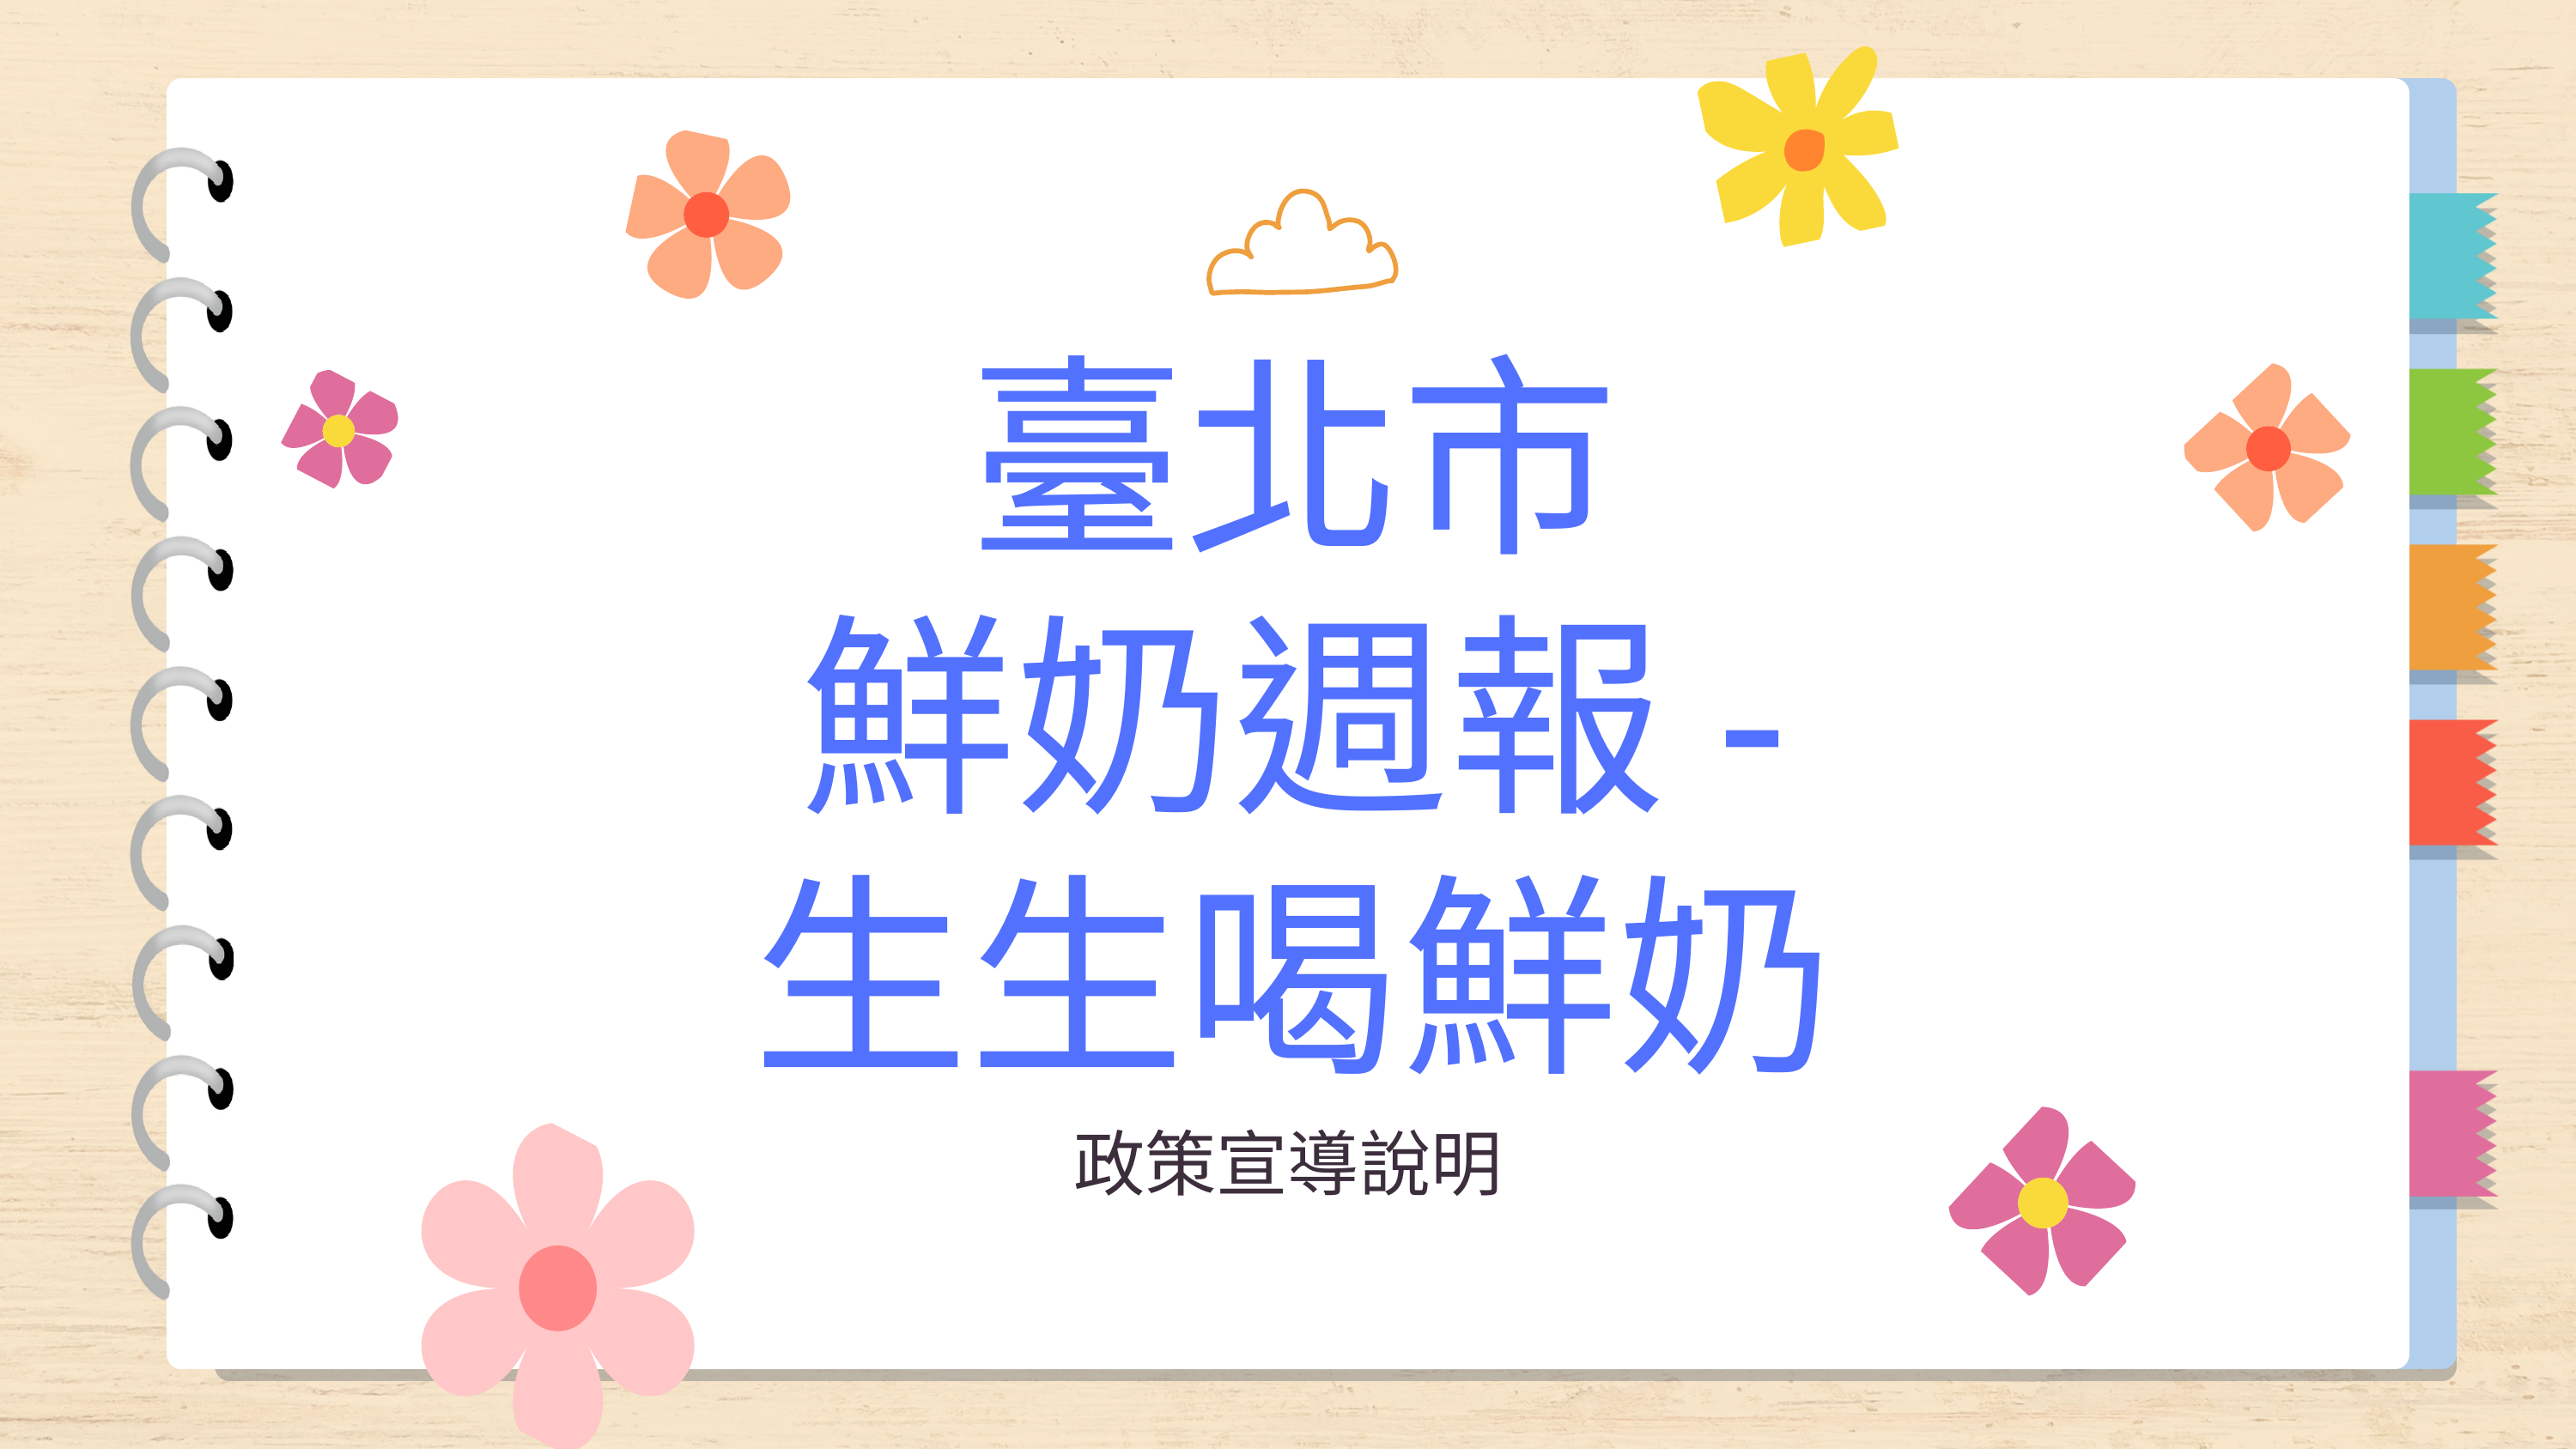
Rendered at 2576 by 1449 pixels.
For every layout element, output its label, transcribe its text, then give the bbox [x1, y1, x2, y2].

text_box [805, 858, 1838, 952]
text_box [1693, 38, 1915, 258]
text_box [1205, 185, 1400, 297]
text_box [2178, 357, 2374, 553]
text_box [130, 148, 234, 1301]
text_box [343, 1083, 771, 1449]
text_box 臺北市 鮮奶週報- 生生喝鮮奶 [676, 321, 1911, 1108]
text_box 政策宣導說明 [771, 1104, 1805, 1299]
text_box [614, 122, 814, 320]
text_box [1941, 1100, 2161, 1320]
text_box [273, 365, 415, 506]
